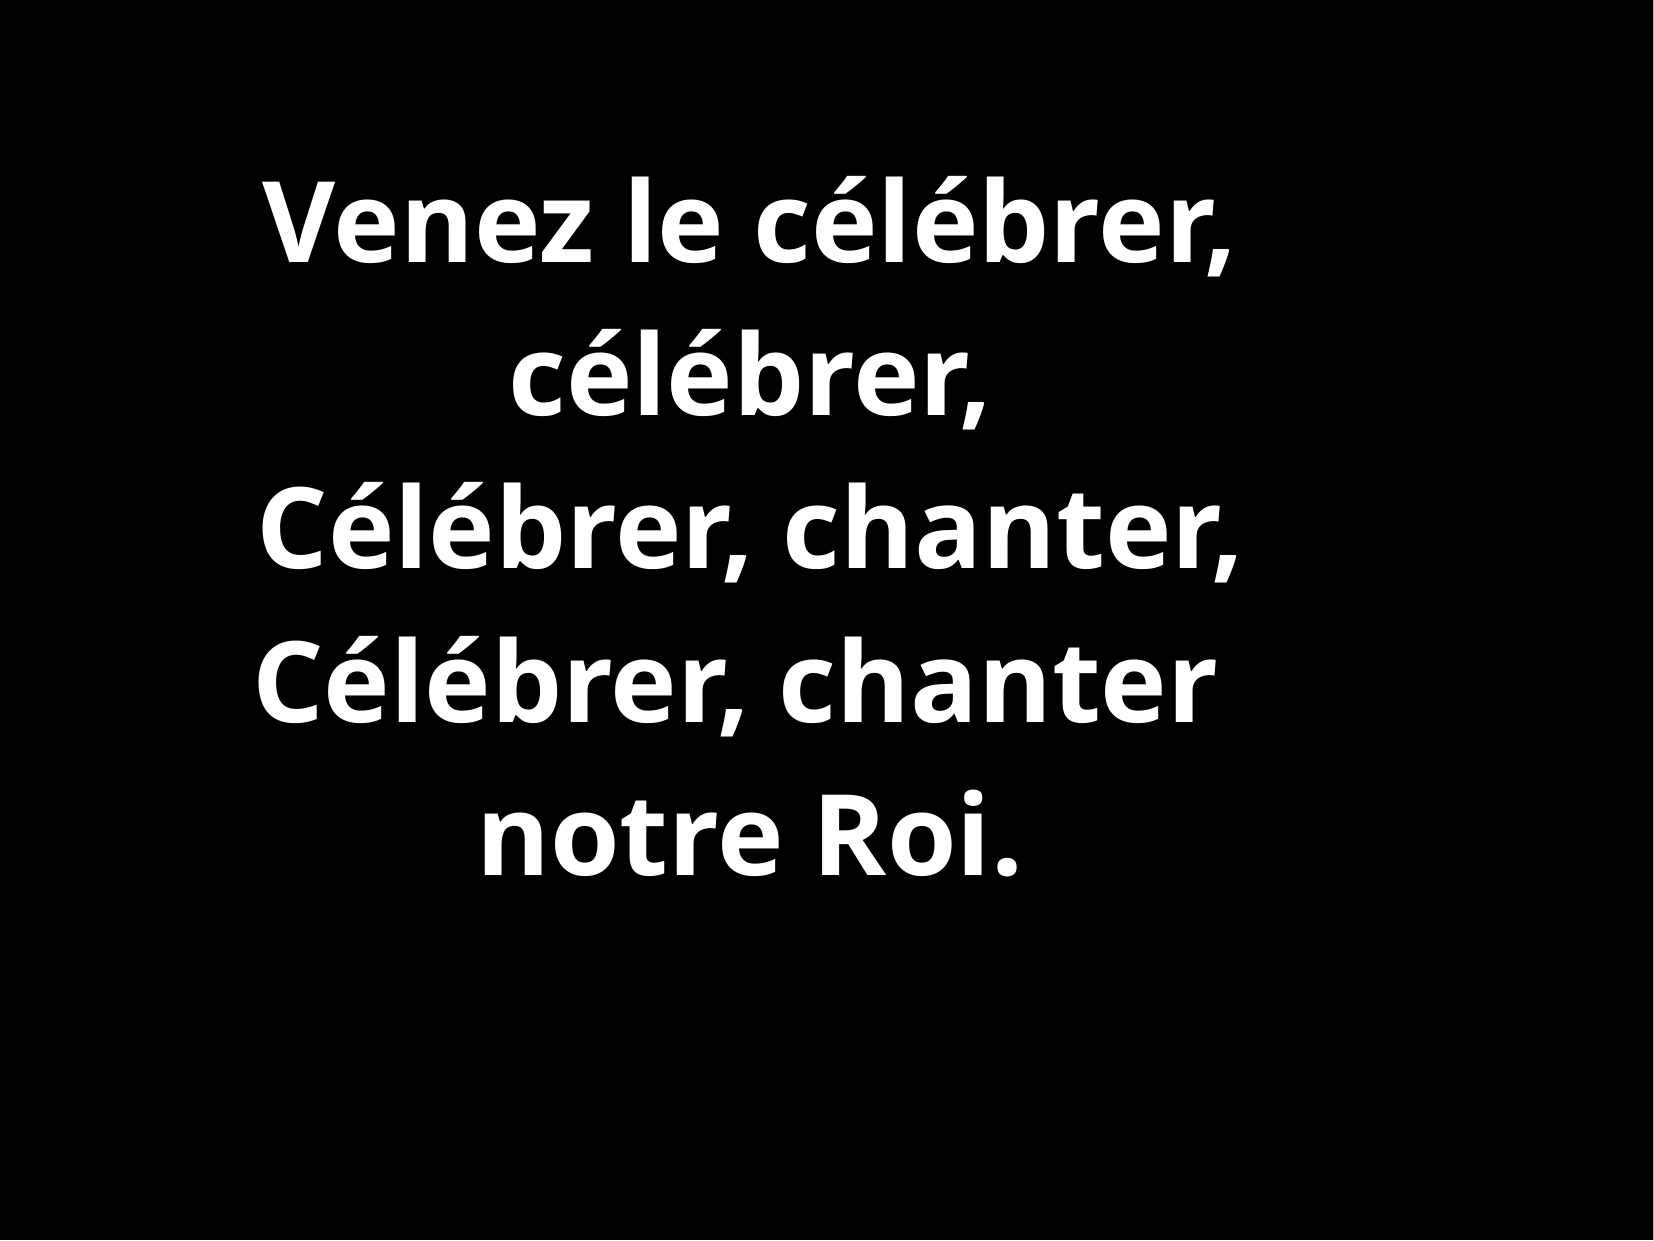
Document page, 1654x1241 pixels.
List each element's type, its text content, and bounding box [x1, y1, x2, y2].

subtitle Venez le célébrer, célébrer, Célébrer, chanter, Célébrer, chanter notre Roi. [75, 44, 1425, 1006]
